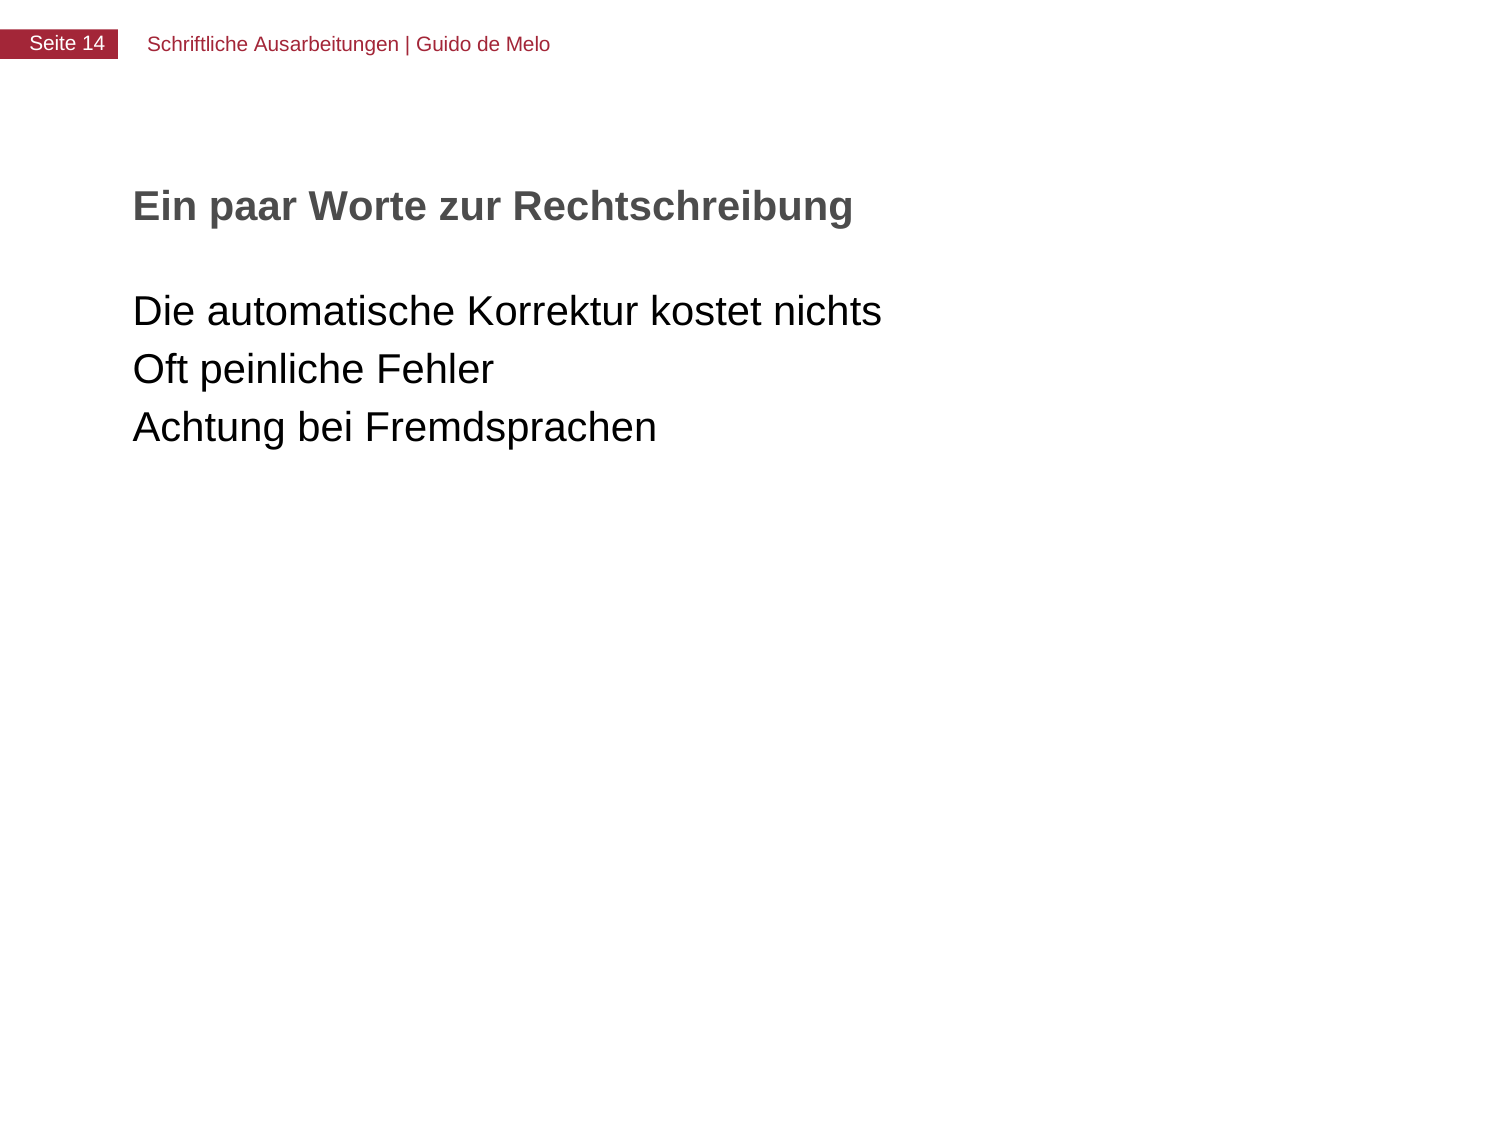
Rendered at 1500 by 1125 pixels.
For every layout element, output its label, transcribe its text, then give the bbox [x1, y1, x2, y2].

title Ein paar Worte zur Rechtschreibung [132, 149, 1413, 258]
list Die automatische Korrektur kostet nichts Oft peinliche Fehler Achtung bei Fremdsprachen [132, 287, 1371, 888]
